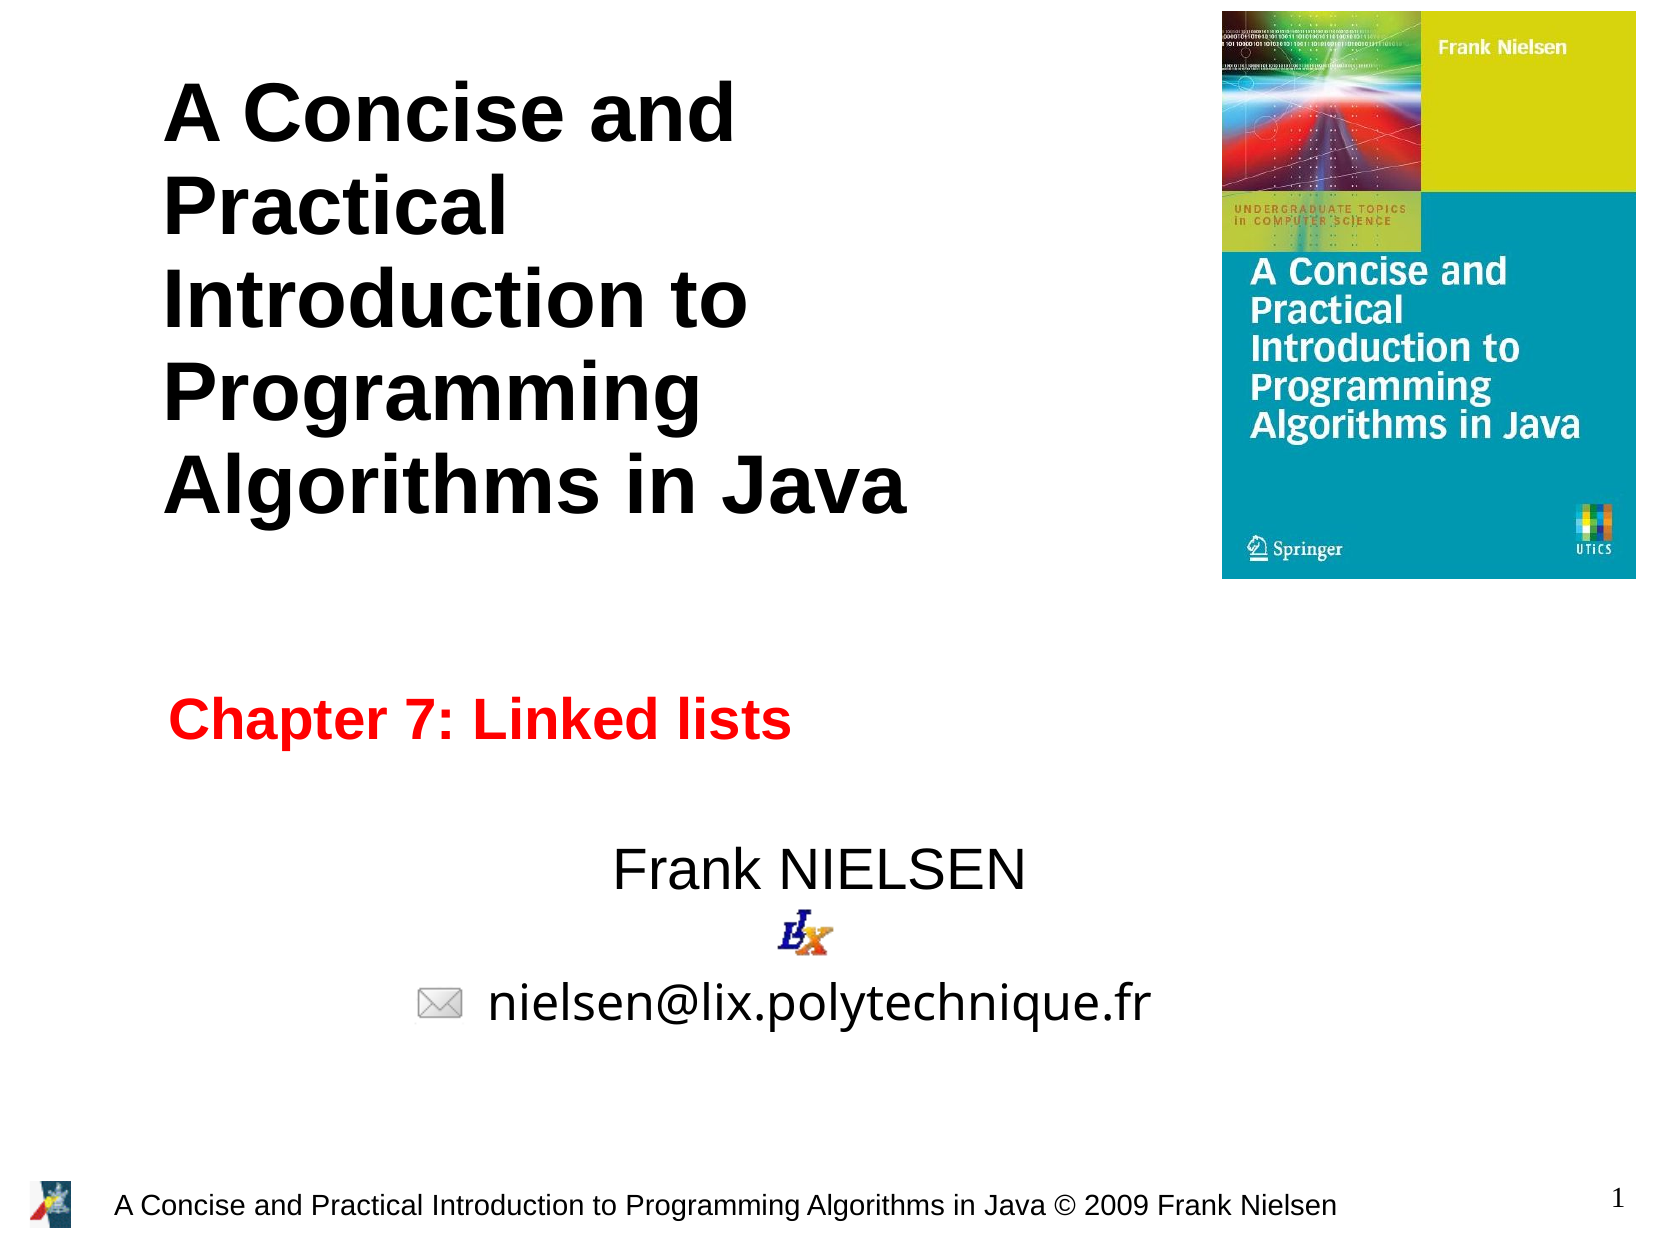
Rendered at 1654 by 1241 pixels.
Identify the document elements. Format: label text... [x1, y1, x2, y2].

picture [767, 894, 851, 981]
text_box A Concise and Practical Introduction to Programming Algorithms in Java [147, 59, 923, 539]
picture [29, 1181, 71, 1228]
text_box Chapter 7: Linked lists [153, 679, 809, 761]
picture [407, 974, 472, 1034]
picture [1222, 11, 1636, 579]
text_box Frank NIELSEN nielsen@lix.polytechnique.fr [472, 829, 1153, 1034]
